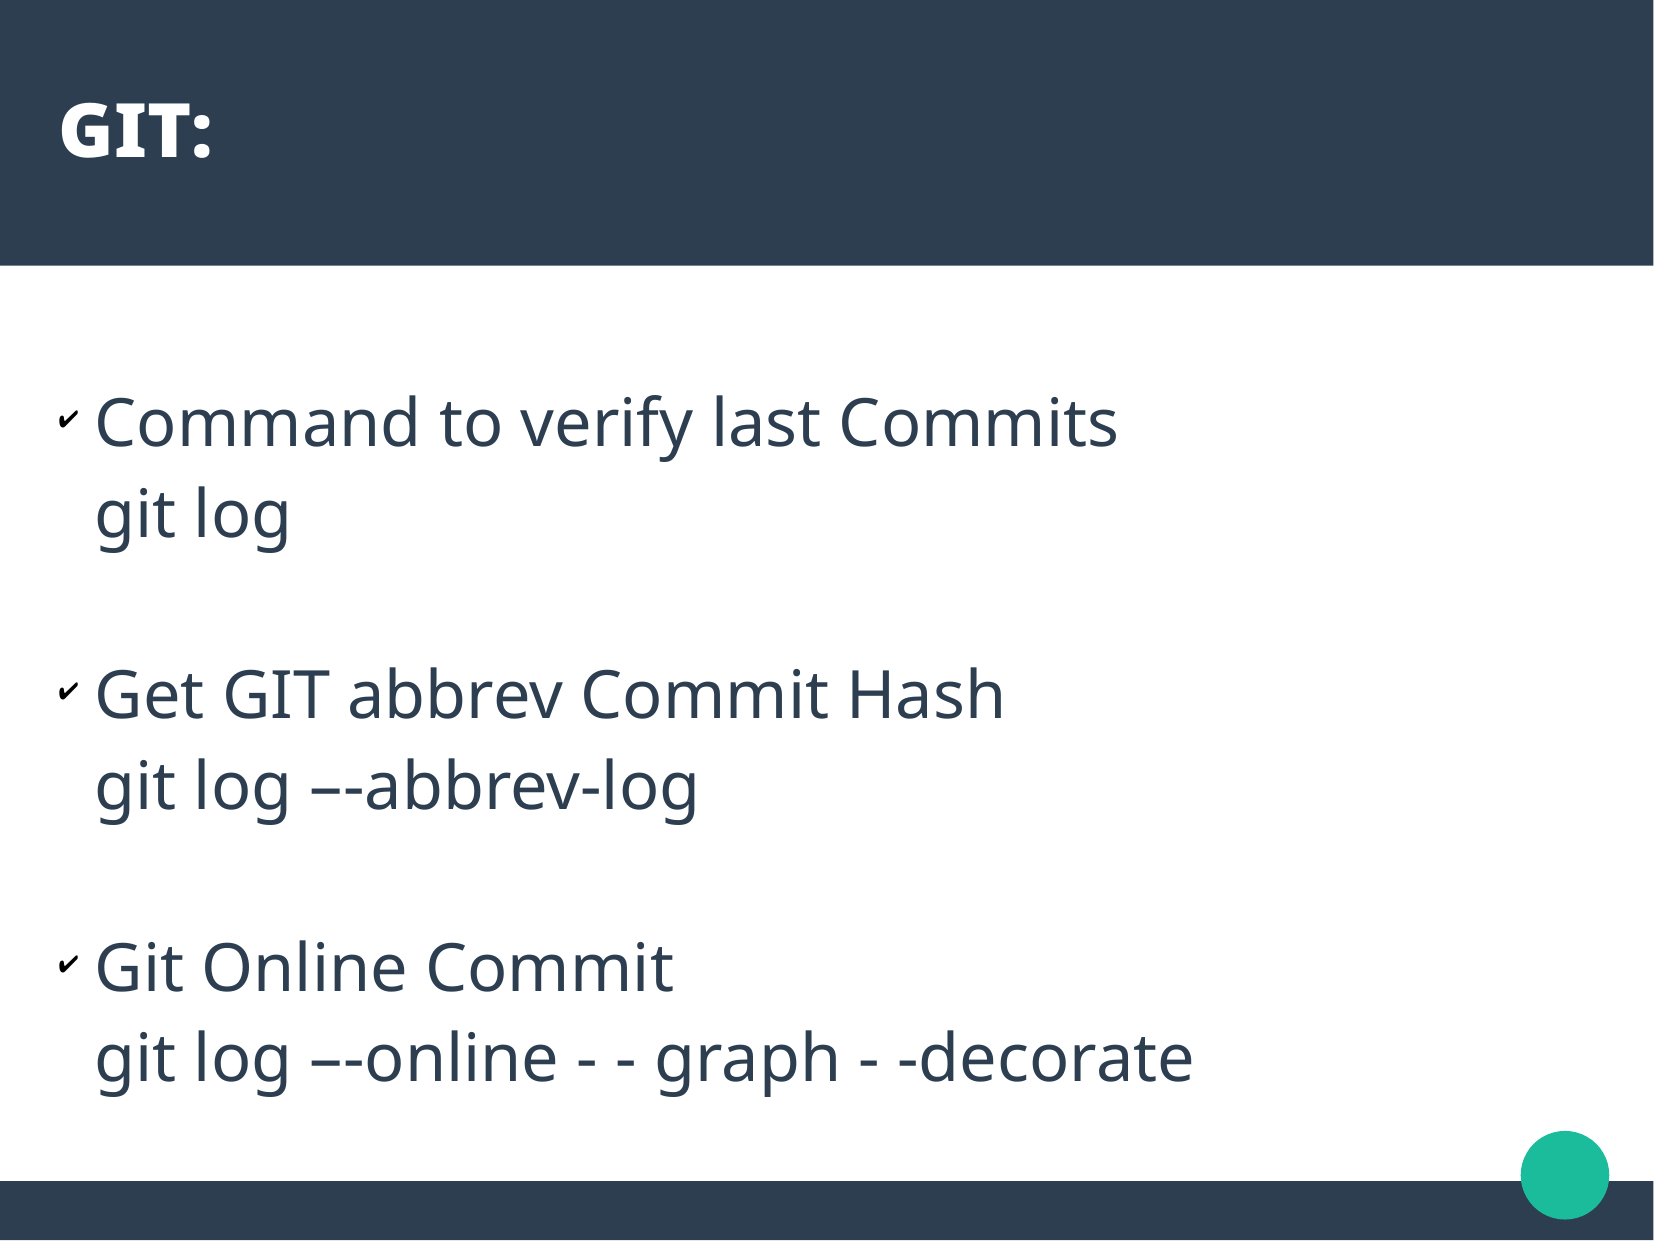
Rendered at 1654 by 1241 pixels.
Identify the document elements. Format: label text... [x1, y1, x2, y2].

title GIT: [59, 40, 1595, 216]
subtitle Command to verify last Commits git log Get GIT abbrev Commit Hash git log –-abbrev-log Git Online Commit git log –-online - - graph - -decorate [59, 271, 1595, 1205]
